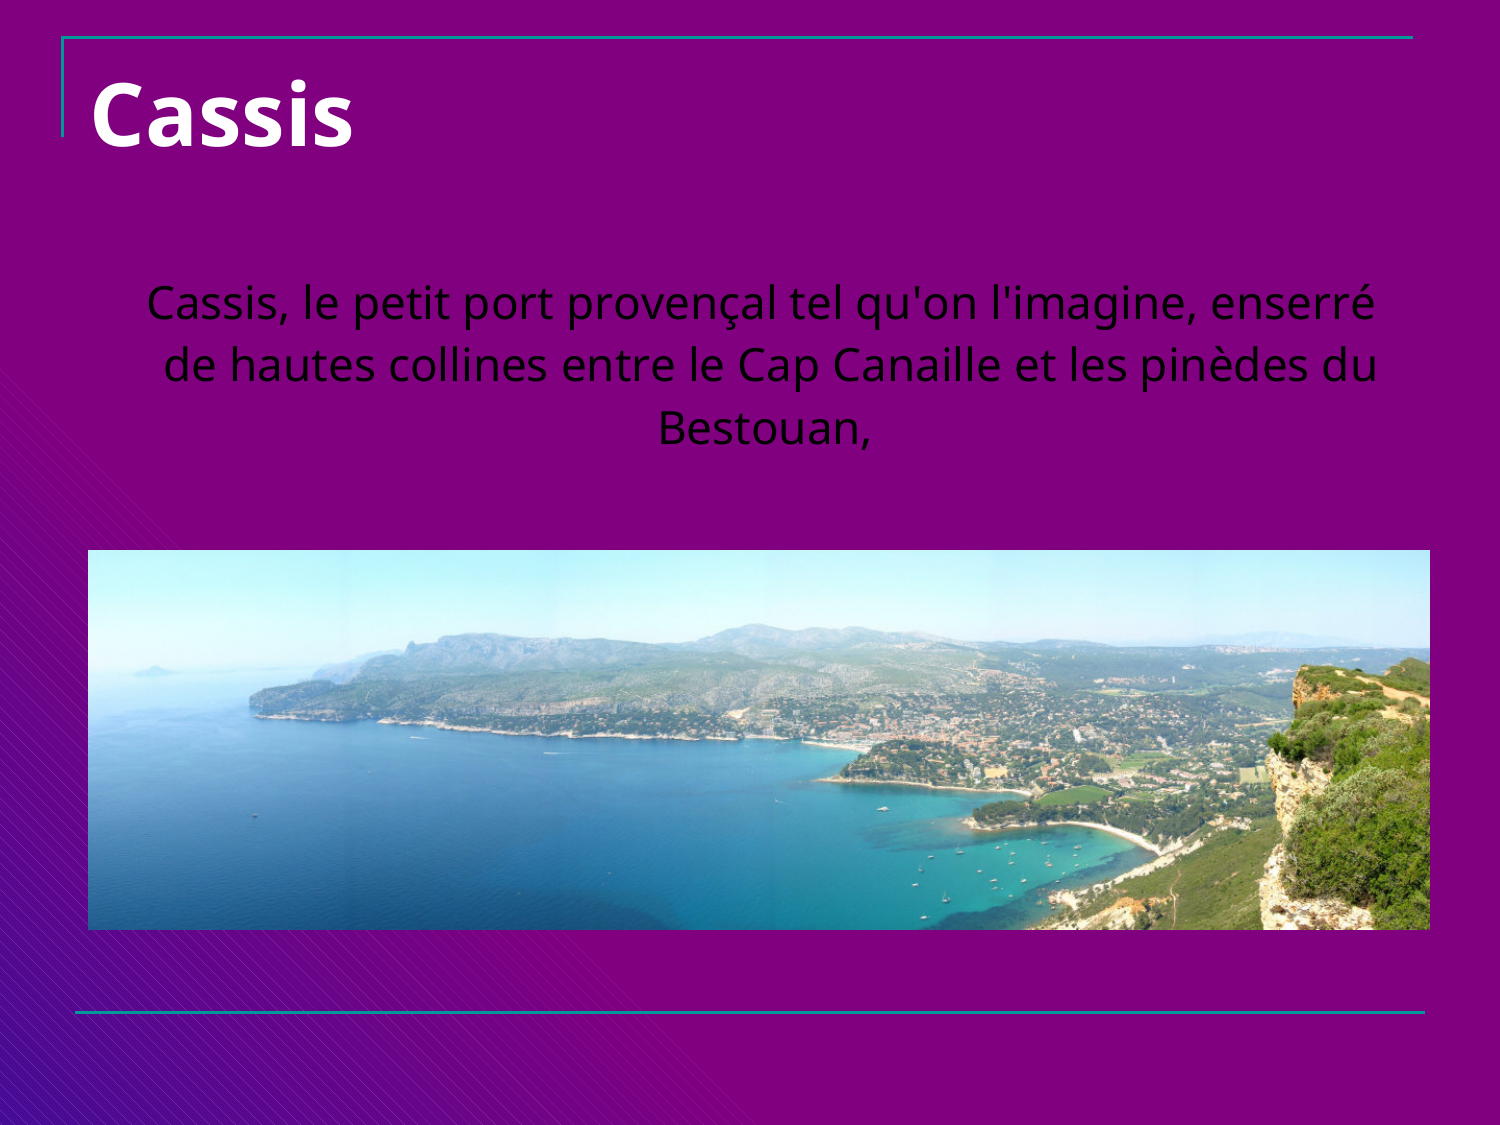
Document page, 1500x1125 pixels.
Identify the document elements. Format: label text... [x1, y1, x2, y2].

list Cassis, le petit port provençal tel qu'on l'imagine, enserré de hautes collines entre le Cap Canaille et les pinèdes du Bestouan, [74, 262, 1412, 445]
picture [88, 550, 1430, 930]
title Cassis [75, 45, 1426, 233]
